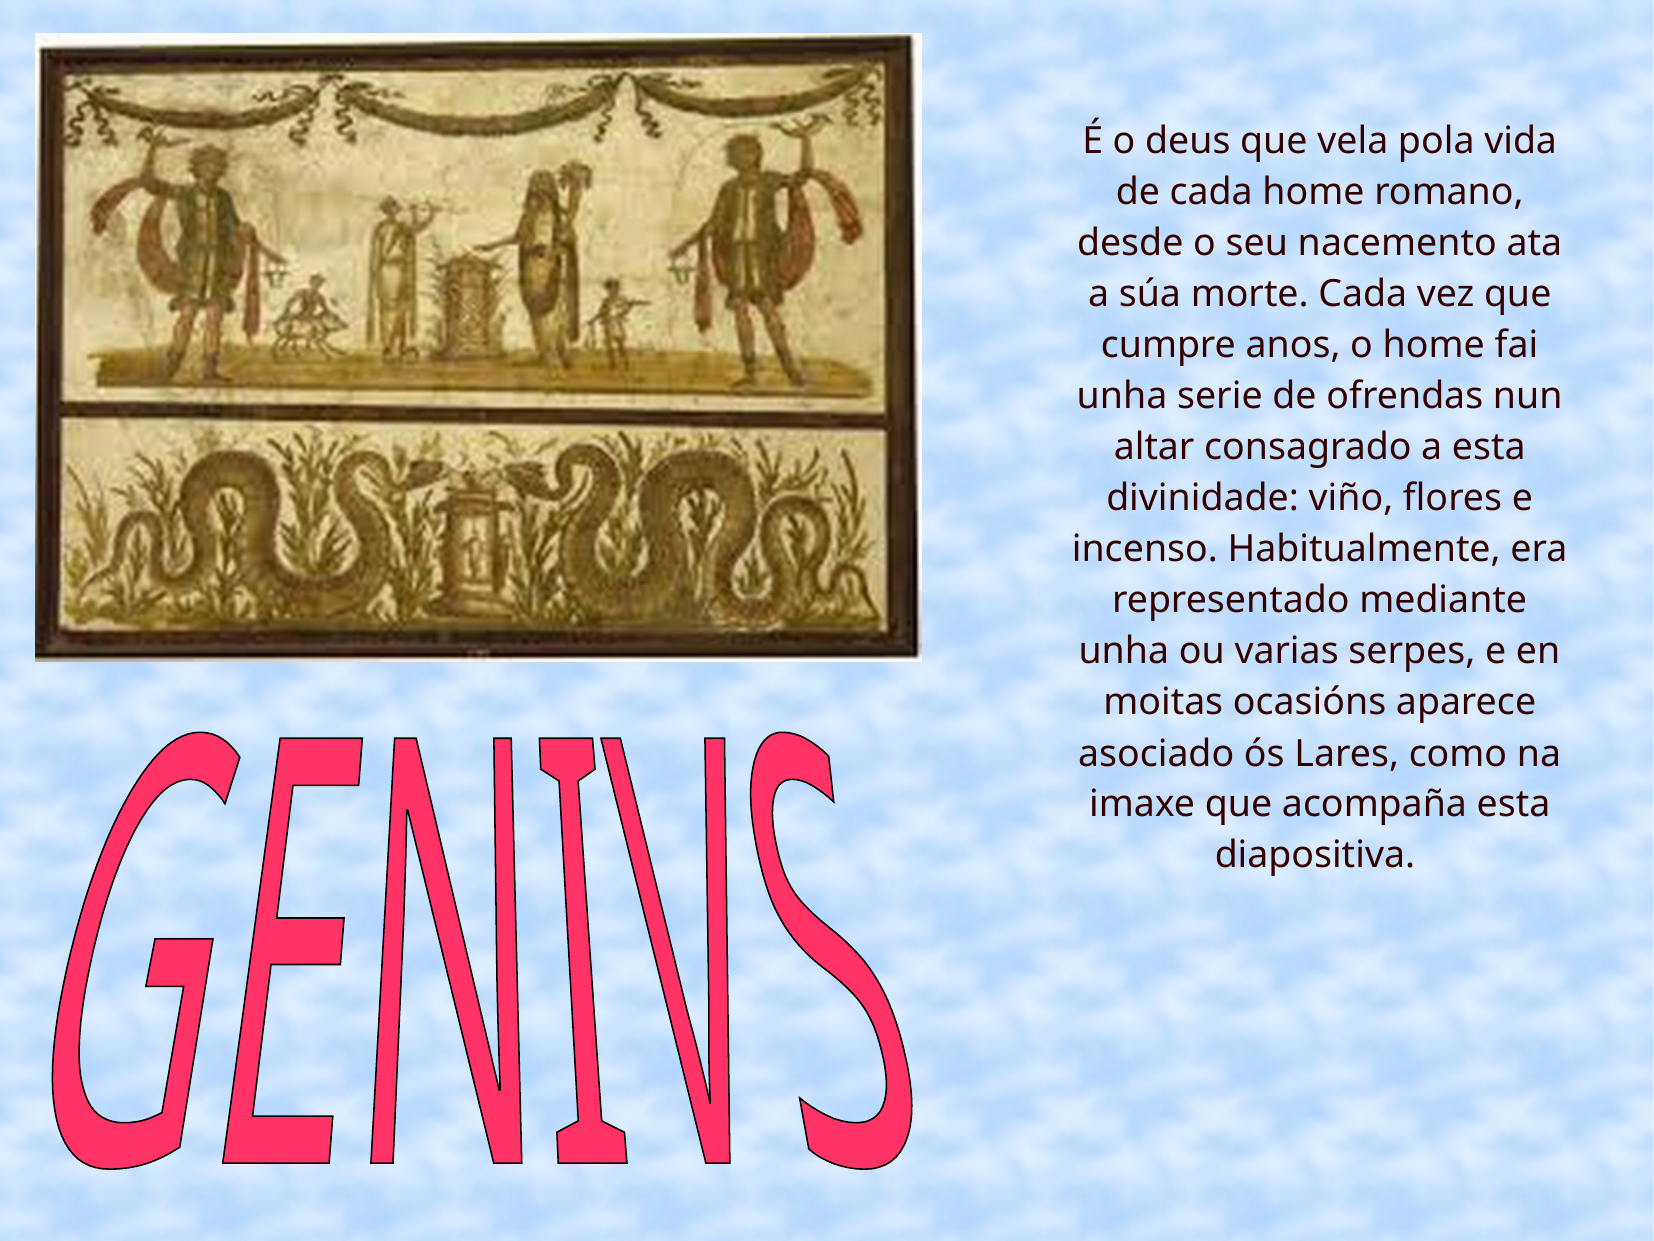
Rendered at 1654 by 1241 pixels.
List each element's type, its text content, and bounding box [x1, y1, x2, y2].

text_box GENIVS [600, 738, 730, 1164]
text_box GENIVS [52, 732, 240, 1170]
text_box GENIVS [539, 738, 627, 1164]
picture [0, 0, 1654, 1241]
text_box GENIVS [750, 732, 912, 1170]
text_box É o deus que vela pola vida de cada home romano, desde o seu nacemento ata a súa morte. Cada vez que cumpre anos, o home fai unha serie de ofrendas nun altar consagrado a esta divinidade: viño, flores e incenso. Habitualmente, era representado mediante unha ou varias serpes, e en moitas ocasións aparece asociado ós Lares, como na imaxe que acompaña esta diapositiva. [1057, 106, 1583, 1224]
text_box GENIVS [222, 738, 363, 1164]
text_box GENIVS [370, 738, 522, 1164]
